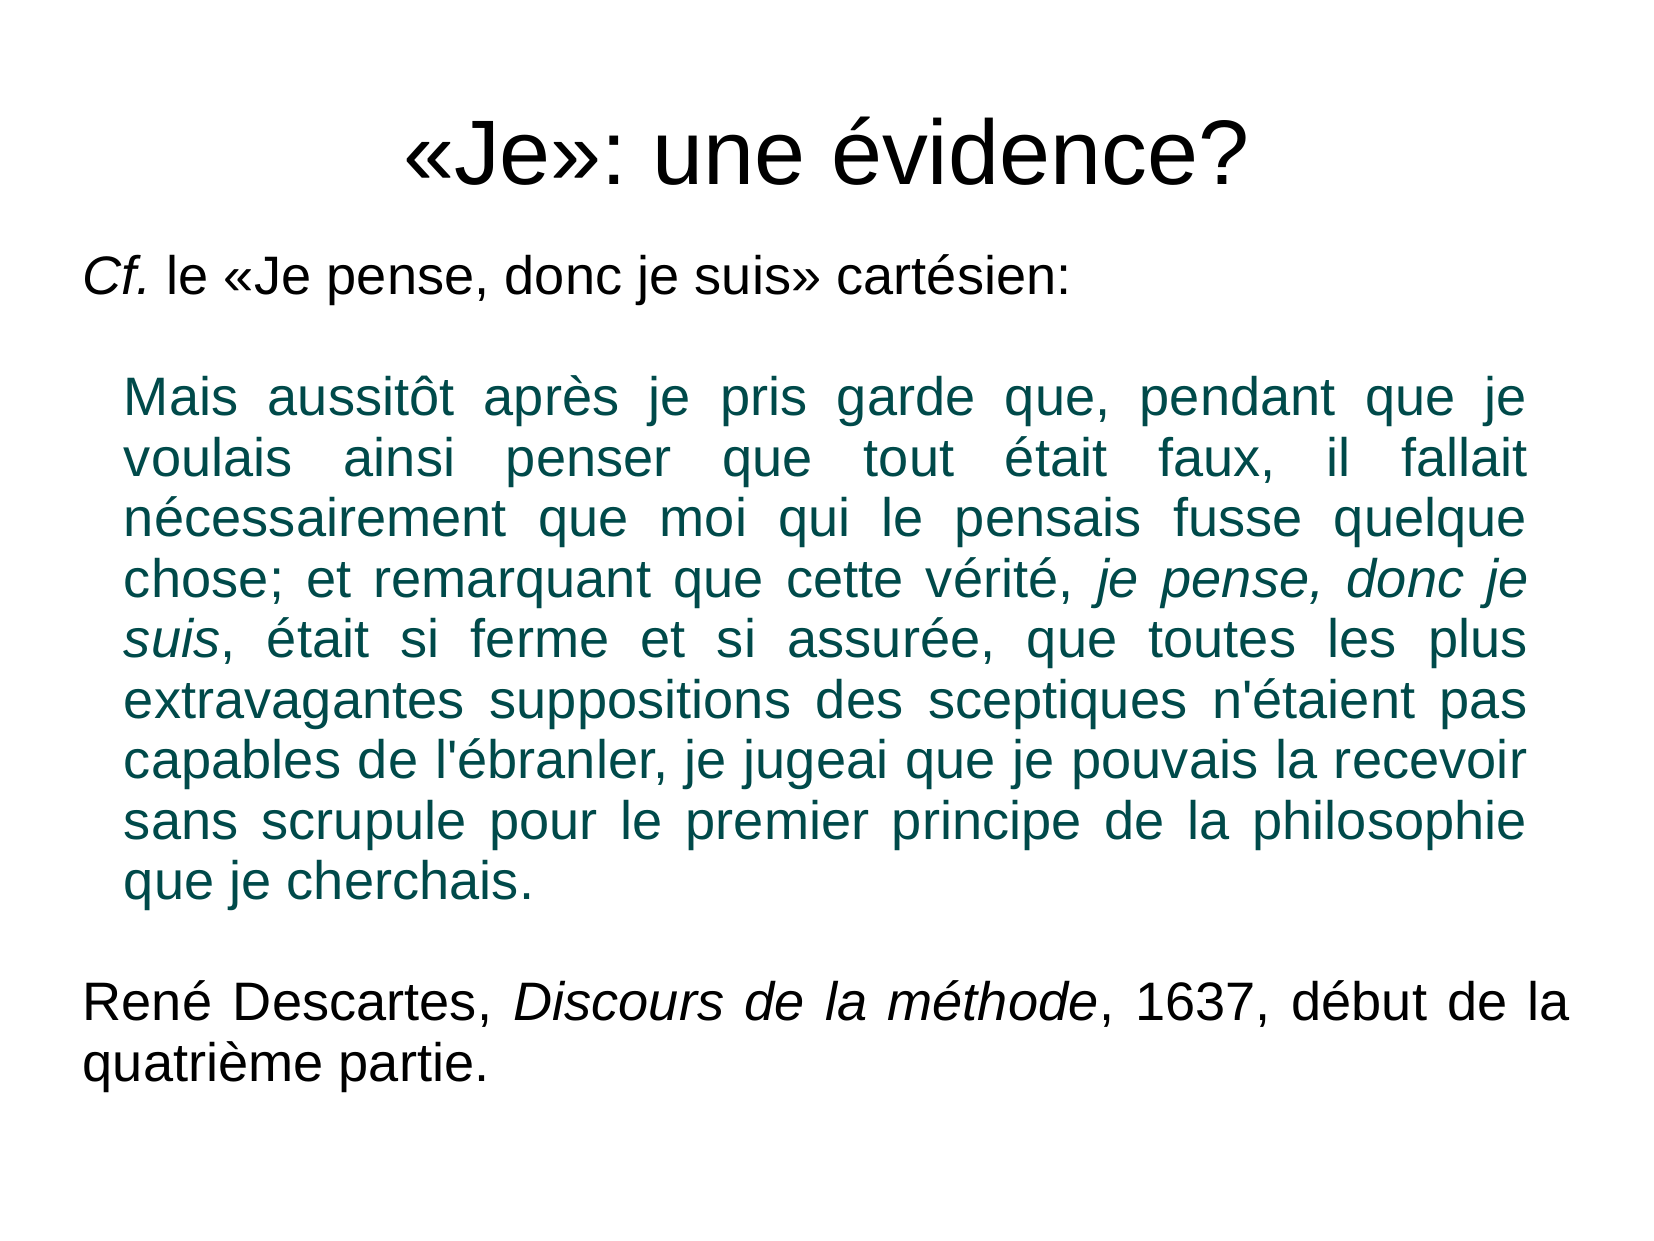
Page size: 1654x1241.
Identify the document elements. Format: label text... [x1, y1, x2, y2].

subtitle Cf. le «Je pense, donc je suis» cartésien: Mais aussitôt après je pris garde que, pendant que je voulais ainsi penser que tout était faux, il fallait nécessairement que moi qui le pensais fusse quelque chose; et remarquant que cette vérité, je pense, donc je suis, était si ferme et si assurée, que toutes les plus extravagantes suppositions des sceptiques n'étaient pas capables de l'ébranler, je jugeai que je pouvais la recevoir sans scrupule pour le premier principe de la philosophie que je cherchais. René Descartes, Discours de la méthode, 1637, début de la quatrième partie. [82, 245, 1571, 1154]
title «Je»: une évidence? [82, 49, 1571, 245]
